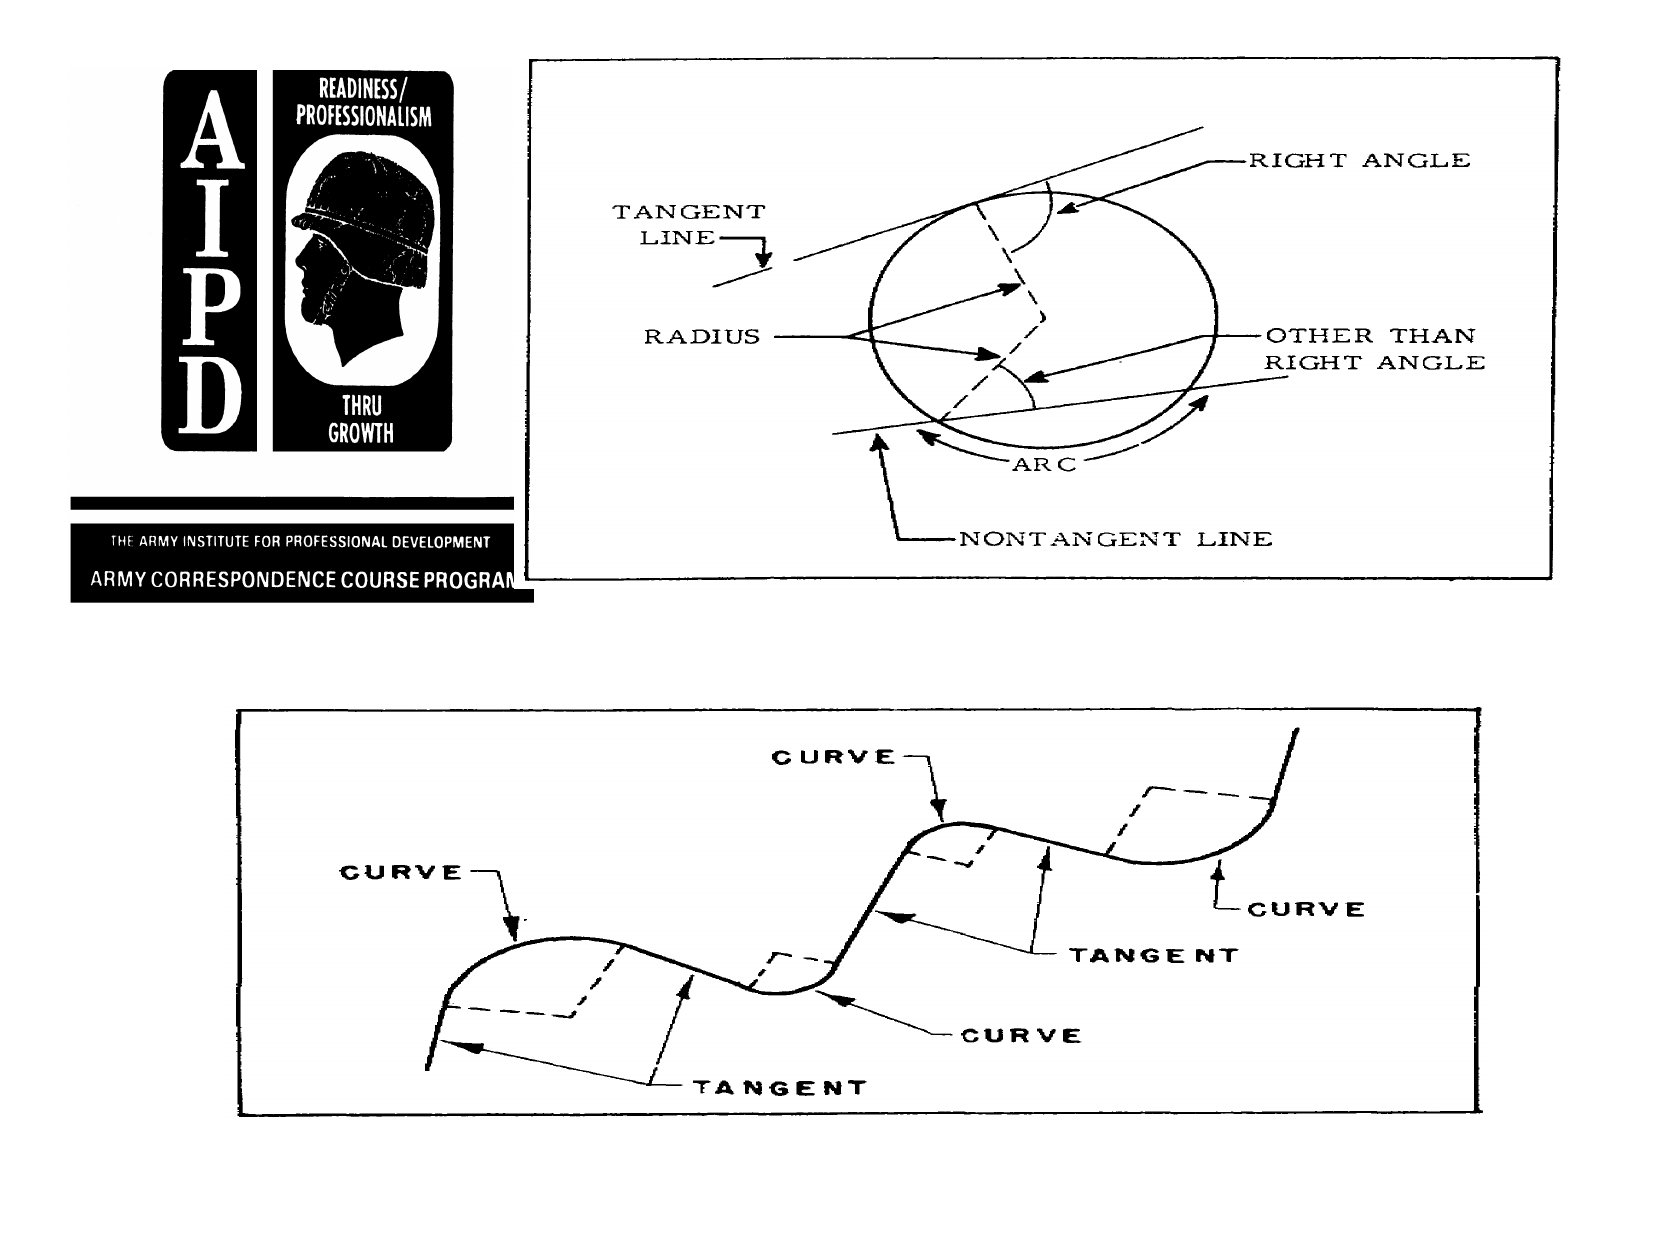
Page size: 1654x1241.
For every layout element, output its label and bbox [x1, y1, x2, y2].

picture [68, 51, 1562, 607]
picture [220, 702, 1489, 1117]
